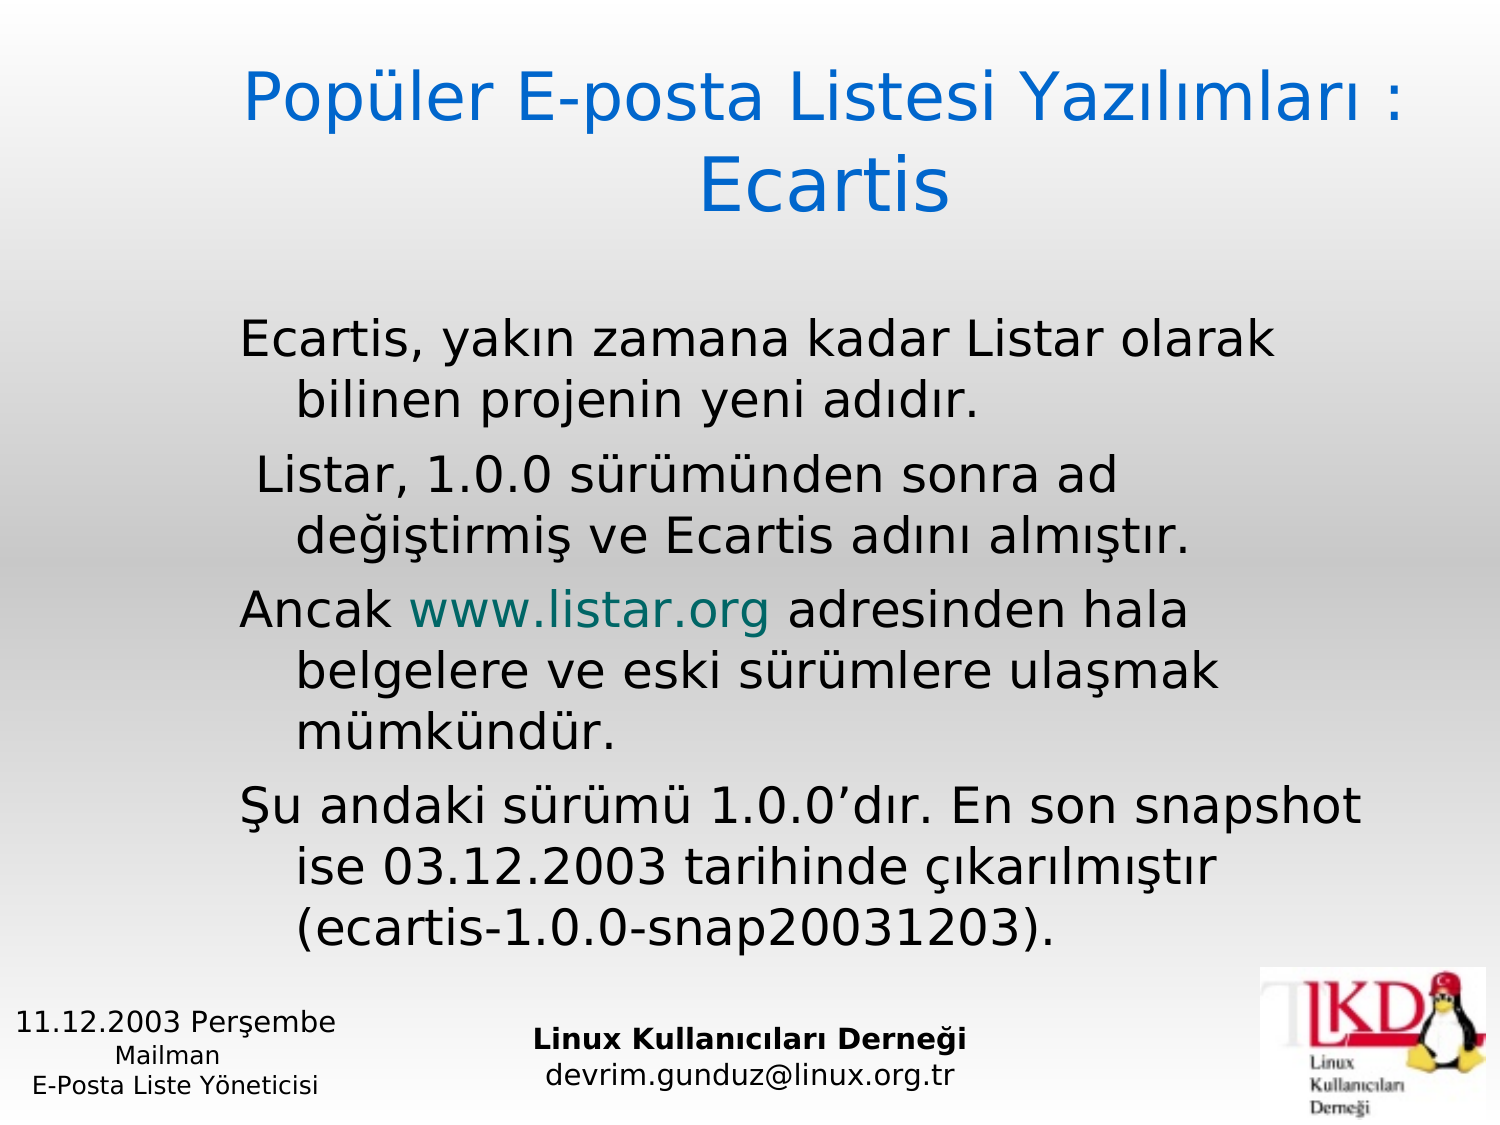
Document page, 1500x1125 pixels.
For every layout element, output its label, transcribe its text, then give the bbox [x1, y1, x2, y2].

title Popüler E-posta Listesi Yazılımları : Ecartis [224, 49, 1425, 237]
list Ecartis, yakın zamana kadar Listar olarak bilinen projenin yeni adıdır. Listar, 1.0.0 sürümünden sonra ad değiştirmiş ve Ecartis adını almıştır. Ancak www.listar.org adresinden hala belgelere ve eski sürümlere ulaşmak mümkündür. Şu andaki sürümü 1.0.0’dır. En son snapshot ise 03.12.2003 tarihinde çıkarılmıştır (ecartis-1.0.0-snap20031203). [224, 299, 1425, 975]
picture [1260, 967, 1486, 1120]
